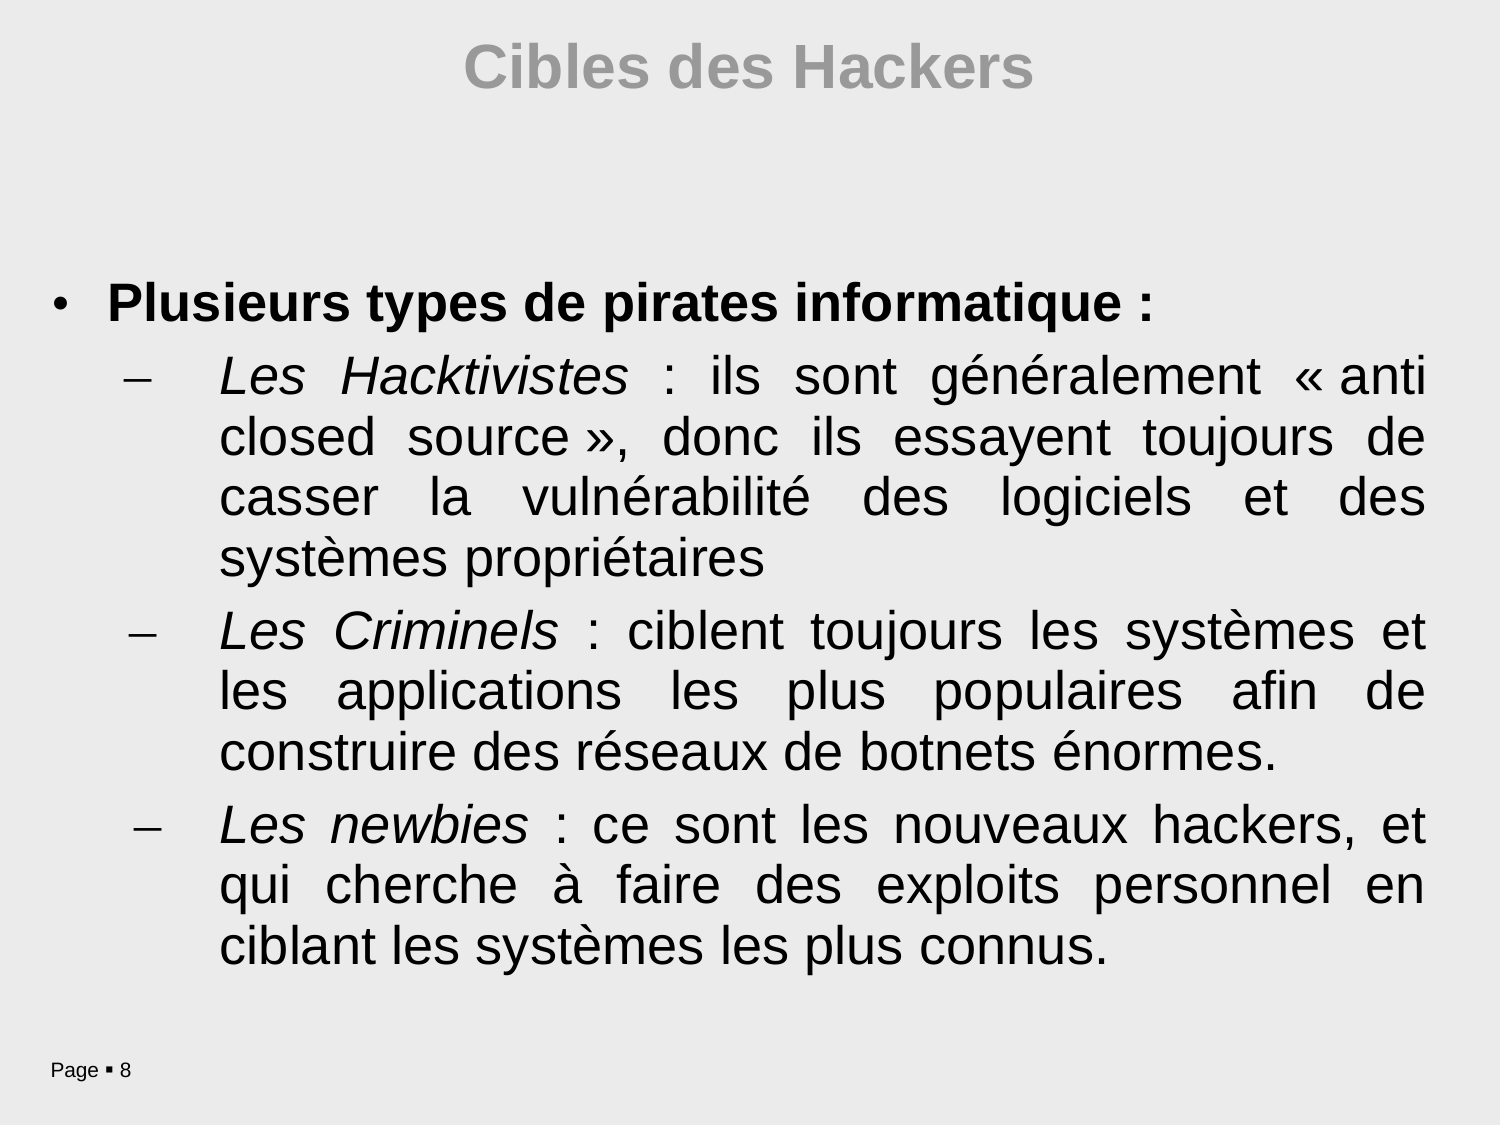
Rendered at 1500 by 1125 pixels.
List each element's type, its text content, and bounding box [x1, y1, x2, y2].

title Cibles des Hackers [51, 19, 1449, 118]
list Plusieurs types de pirates informatique : Les Hacktivistes : ils sont généralement « anti closed source », donc ils essayent toujours de casser la vulnérabilité des logiciels et des systèmes propriétaires Les Criminels : ciblent toujours les systèmes et les applications les plus populaires afin de construire des réseaux de botnets énormes. Les newbies : ce sont les nouveaux hackers, et qui cherche à faire des exploits personnel en ciblant les systèmes les plus connus. [51, 264, 1429, 985]
